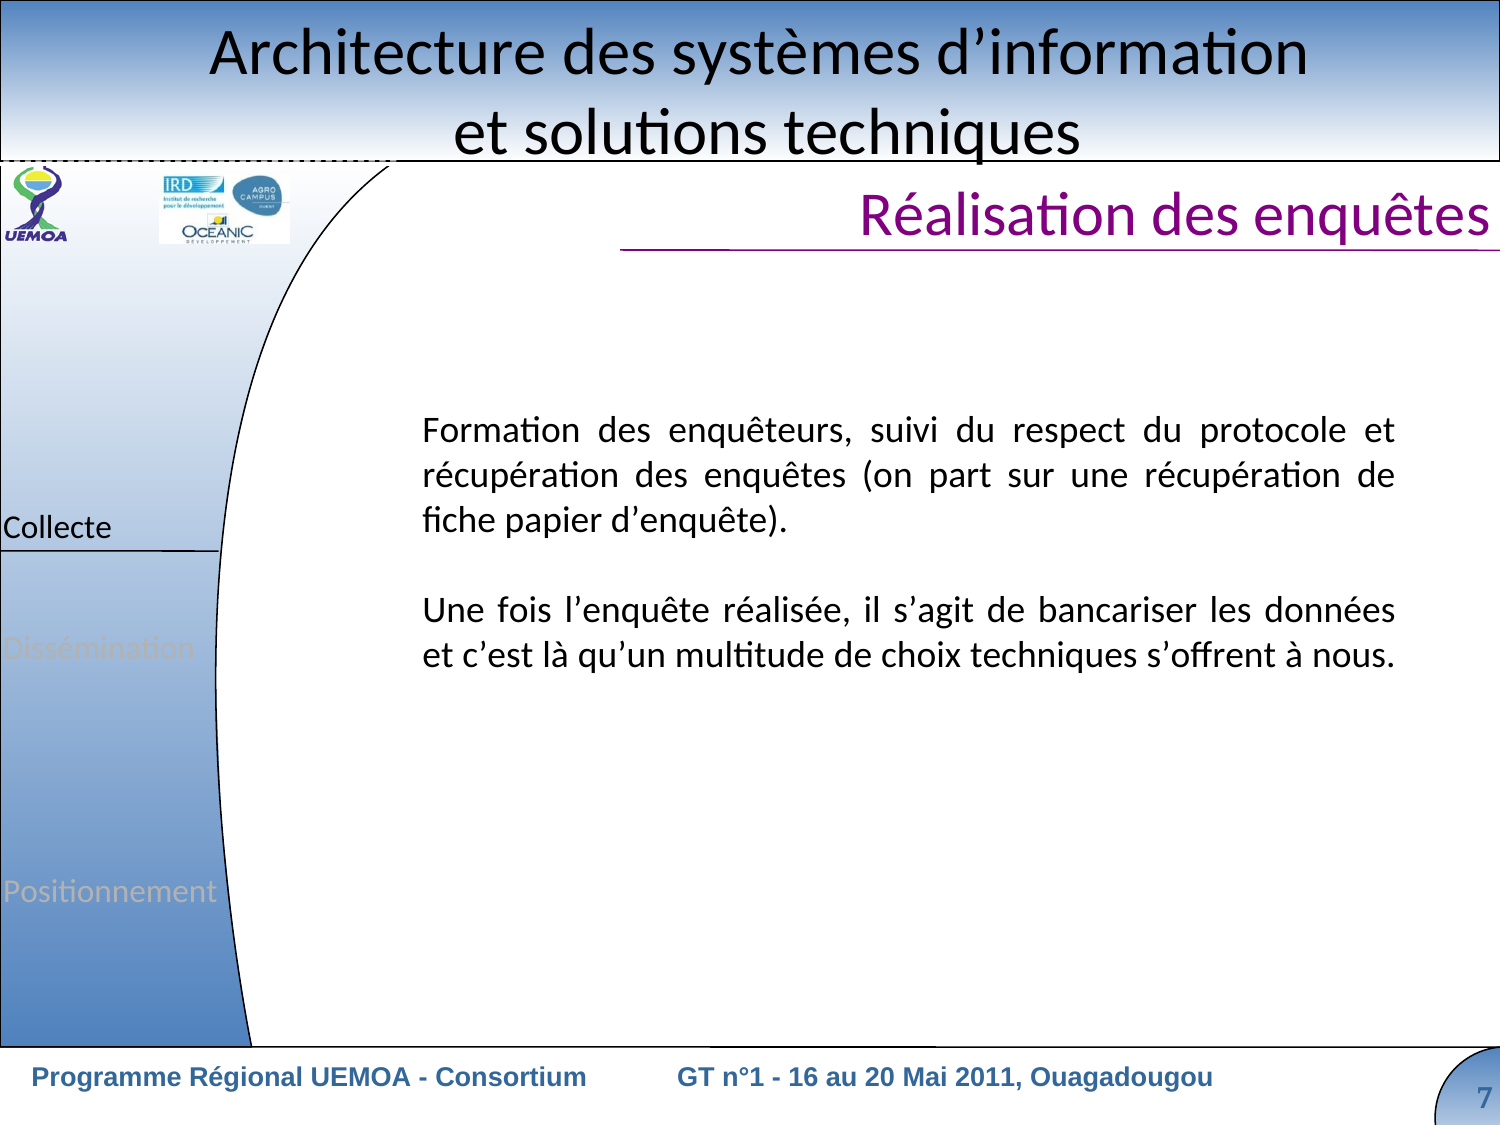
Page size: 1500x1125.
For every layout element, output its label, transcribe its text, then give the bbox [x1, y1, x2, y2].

text_box Collecte Dissémination Positionnement [0, 497, 314, 1039]
picture [159, 173, 265, 244]
picture [0, 166, 73, 244]
text_box Formation des enquêteurs, suivi du respect du protocole et récupération des enquêtes (on part sur une récupération de fiche papier d’enquête). Une fois l’enquête réalisée, il s’agit de bancariser les données et c’est là qu’un multitude de choix techniques s’offrent à nous. [407, 397, 1412, 773]
text_box Réalisation des enquêtes [265, 165, 1500, 256]
text_box Architecture des systèmes d’information et solutions techniques [53, 0, 1483, 161]
